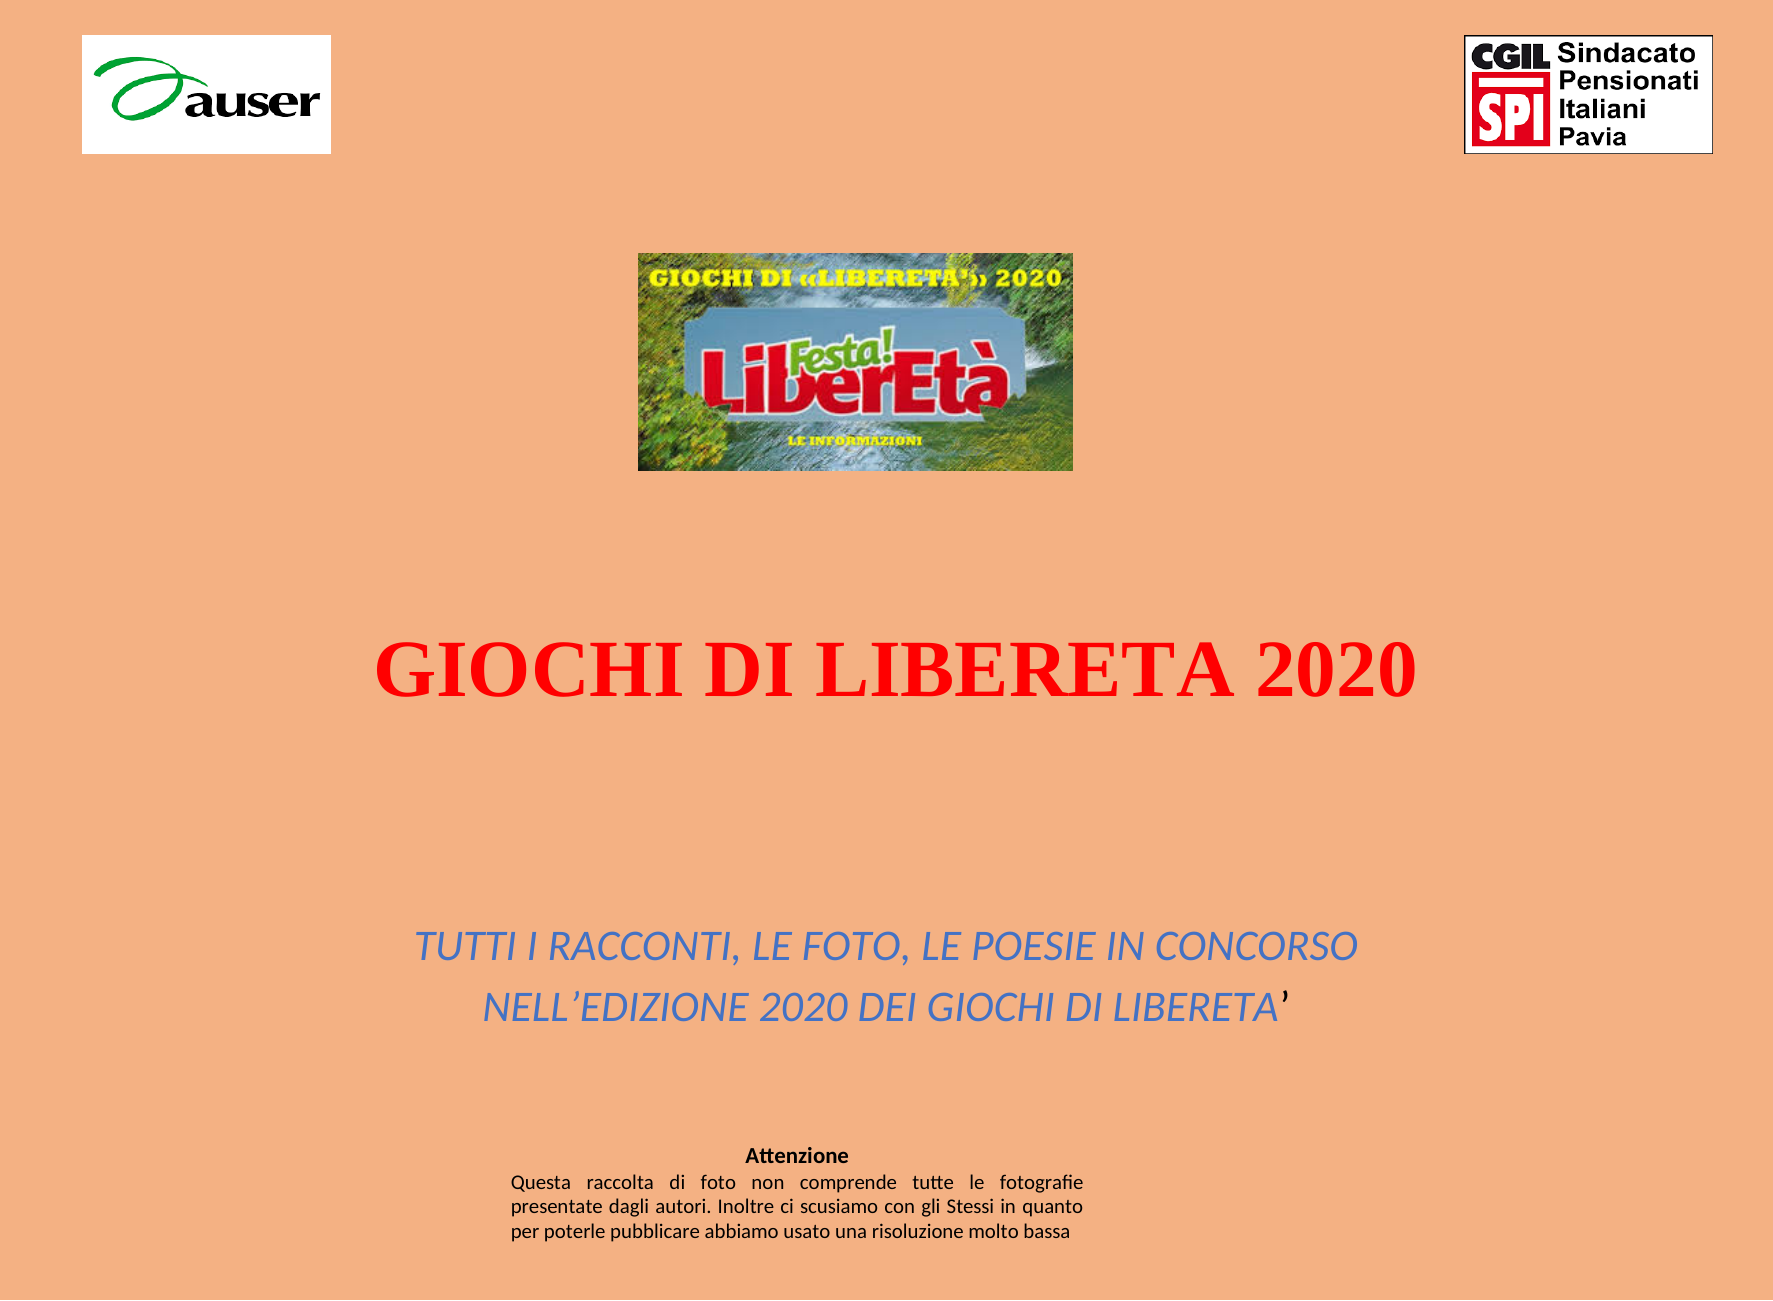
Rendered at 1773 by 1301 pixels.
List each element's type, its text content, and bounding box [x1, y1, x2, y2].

subtitle TUTTI I RACCONTI, LE FOTO, LE POESIE IN CONCORSO NELL’EDIZIONE 2020 DEI GIOCHI DI LIBERETA’ [221, 923, 1552, 1047]
picture [82, 35, 331, 154]
picture [638, 253, 1073, 471]
picture [1464, 35, 1713, 154]
text_box GIOCHI DI LIBERETA 2020 [252, 607, 1583, 721]
text_box Attenzione Questa raccolta di foto non comprende tutte le fotografie presentate dagli autori. Inoltre ci scusiamo con gli Stessi in quanto per poterle pubblicare abbiamo usato una risoluzione molto bassa [496, 1133, 1099, 1276]
